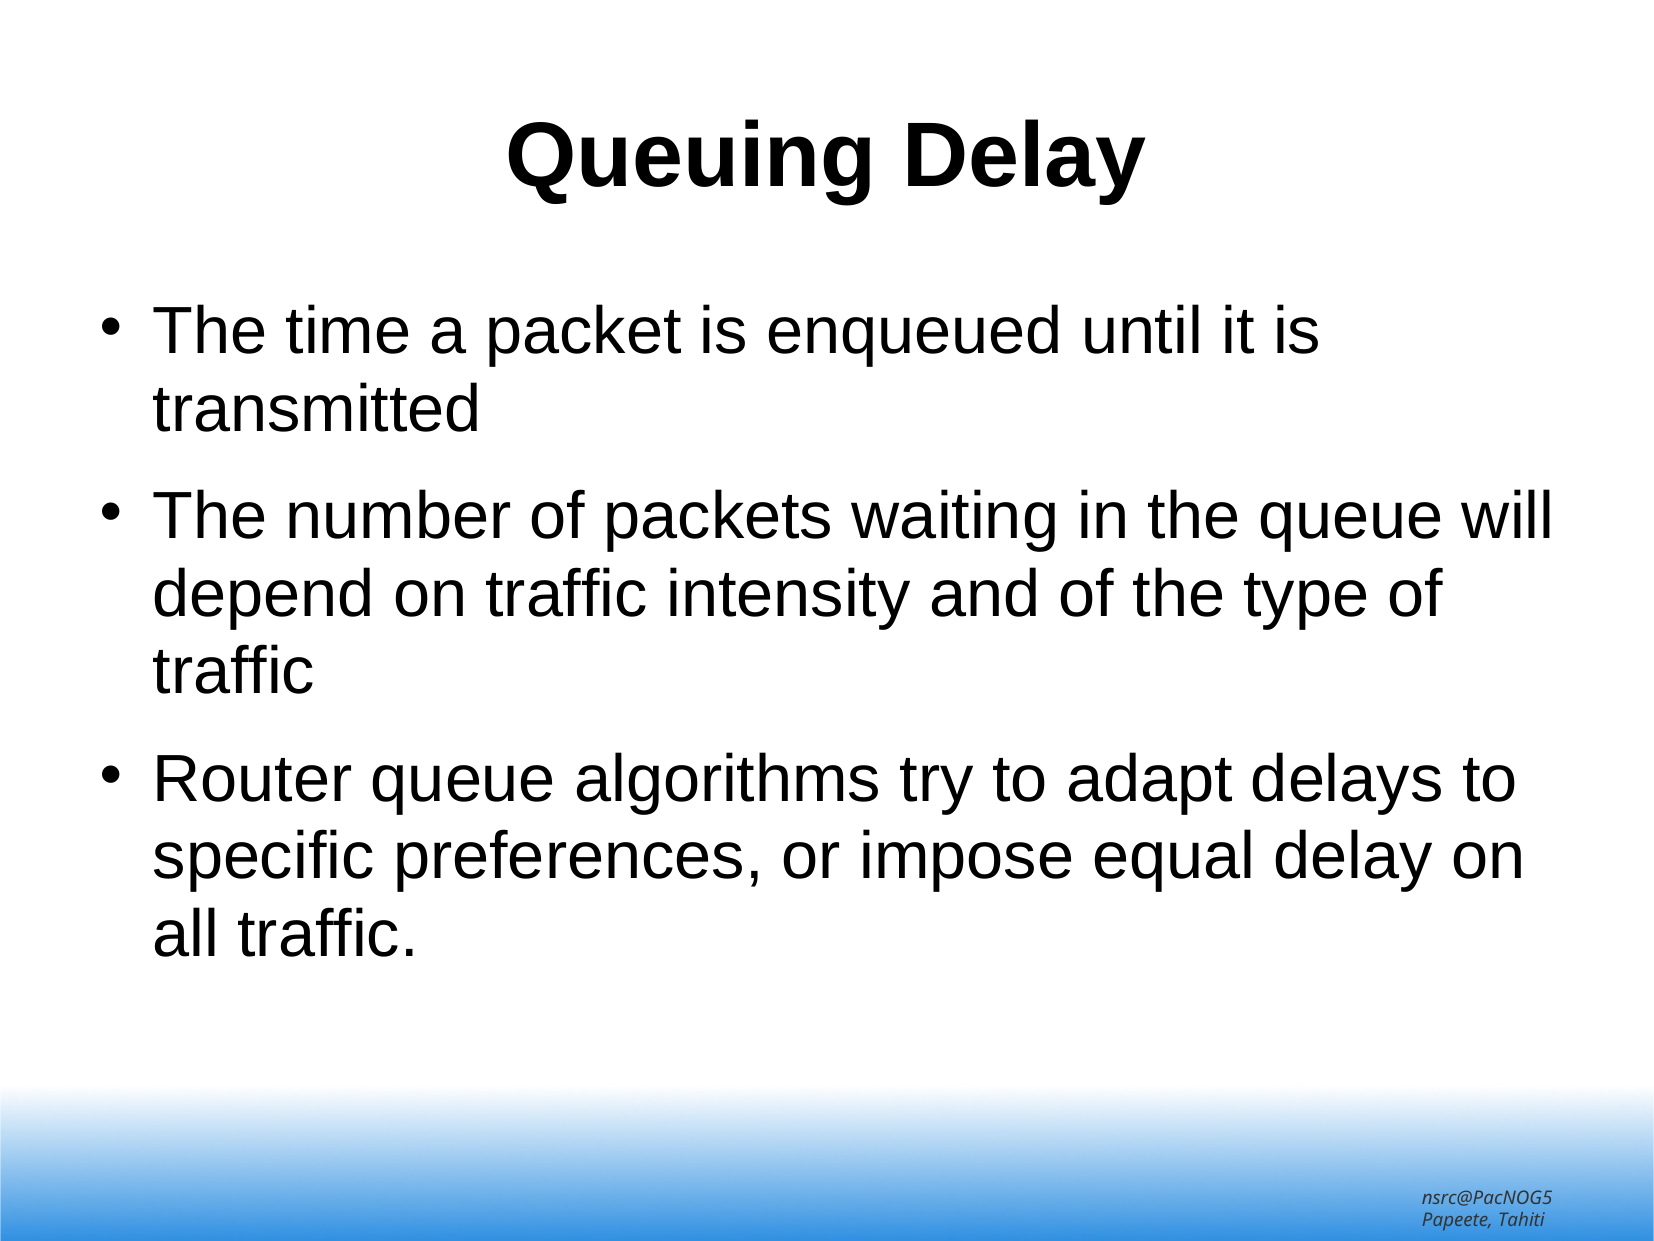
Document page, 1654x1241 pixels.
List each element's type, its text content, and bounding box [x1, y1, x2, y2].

list The time a packet is enqueued until it is transmitted The number of packets waiting in the queue will depend on traffic intensity and of the type of traffic Router queue algorithms try to adapt delays to specific preferences, or impose equal delay on all traffic. [82, 290, 1571, 1109]
title Queuing Delay [82, 49, 1571, 257]
picture [0, 1083, 1654, 1241]
